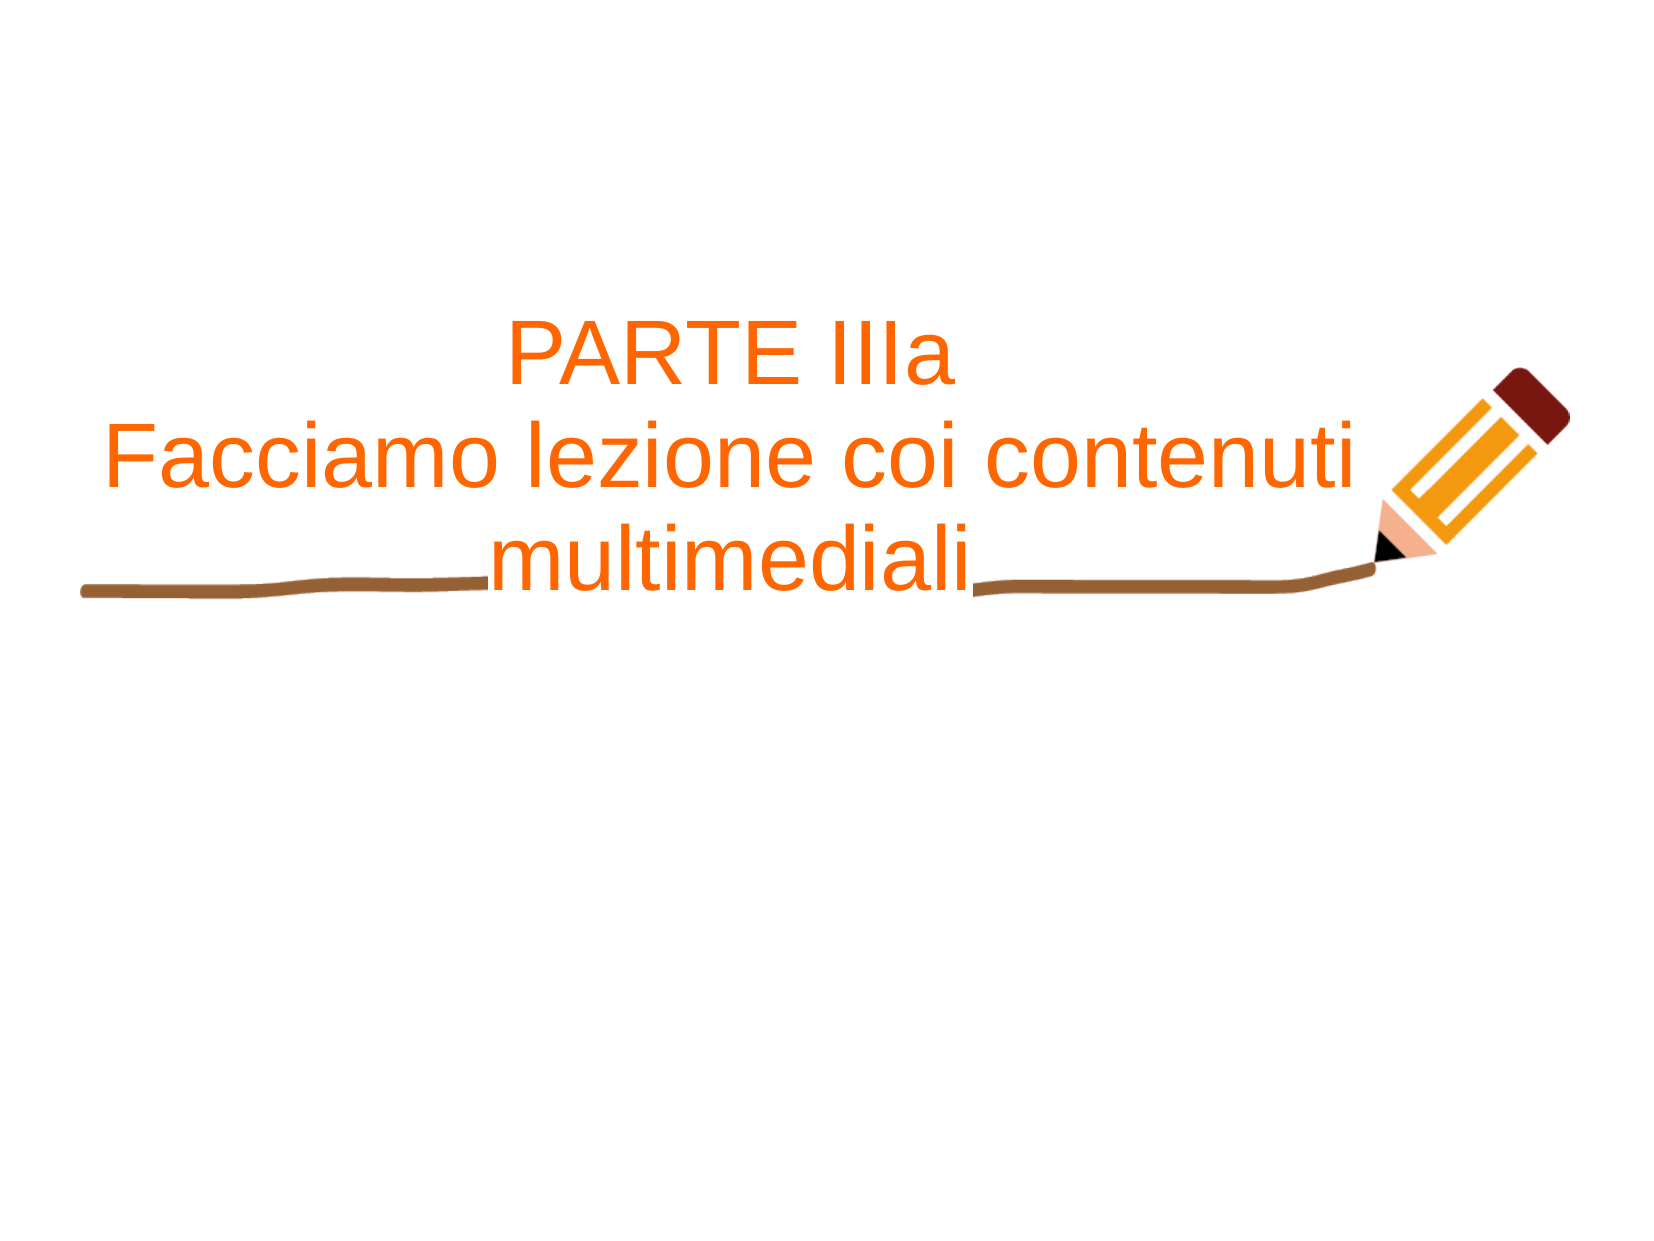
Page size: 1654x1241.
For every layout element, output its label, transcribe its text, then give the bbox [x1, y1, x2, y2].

picture [1379, 367, 1570, 603]
title PARTE IIIa Facciamo lezione coi contenuti multimediali [82, 301, 1379, 610]
